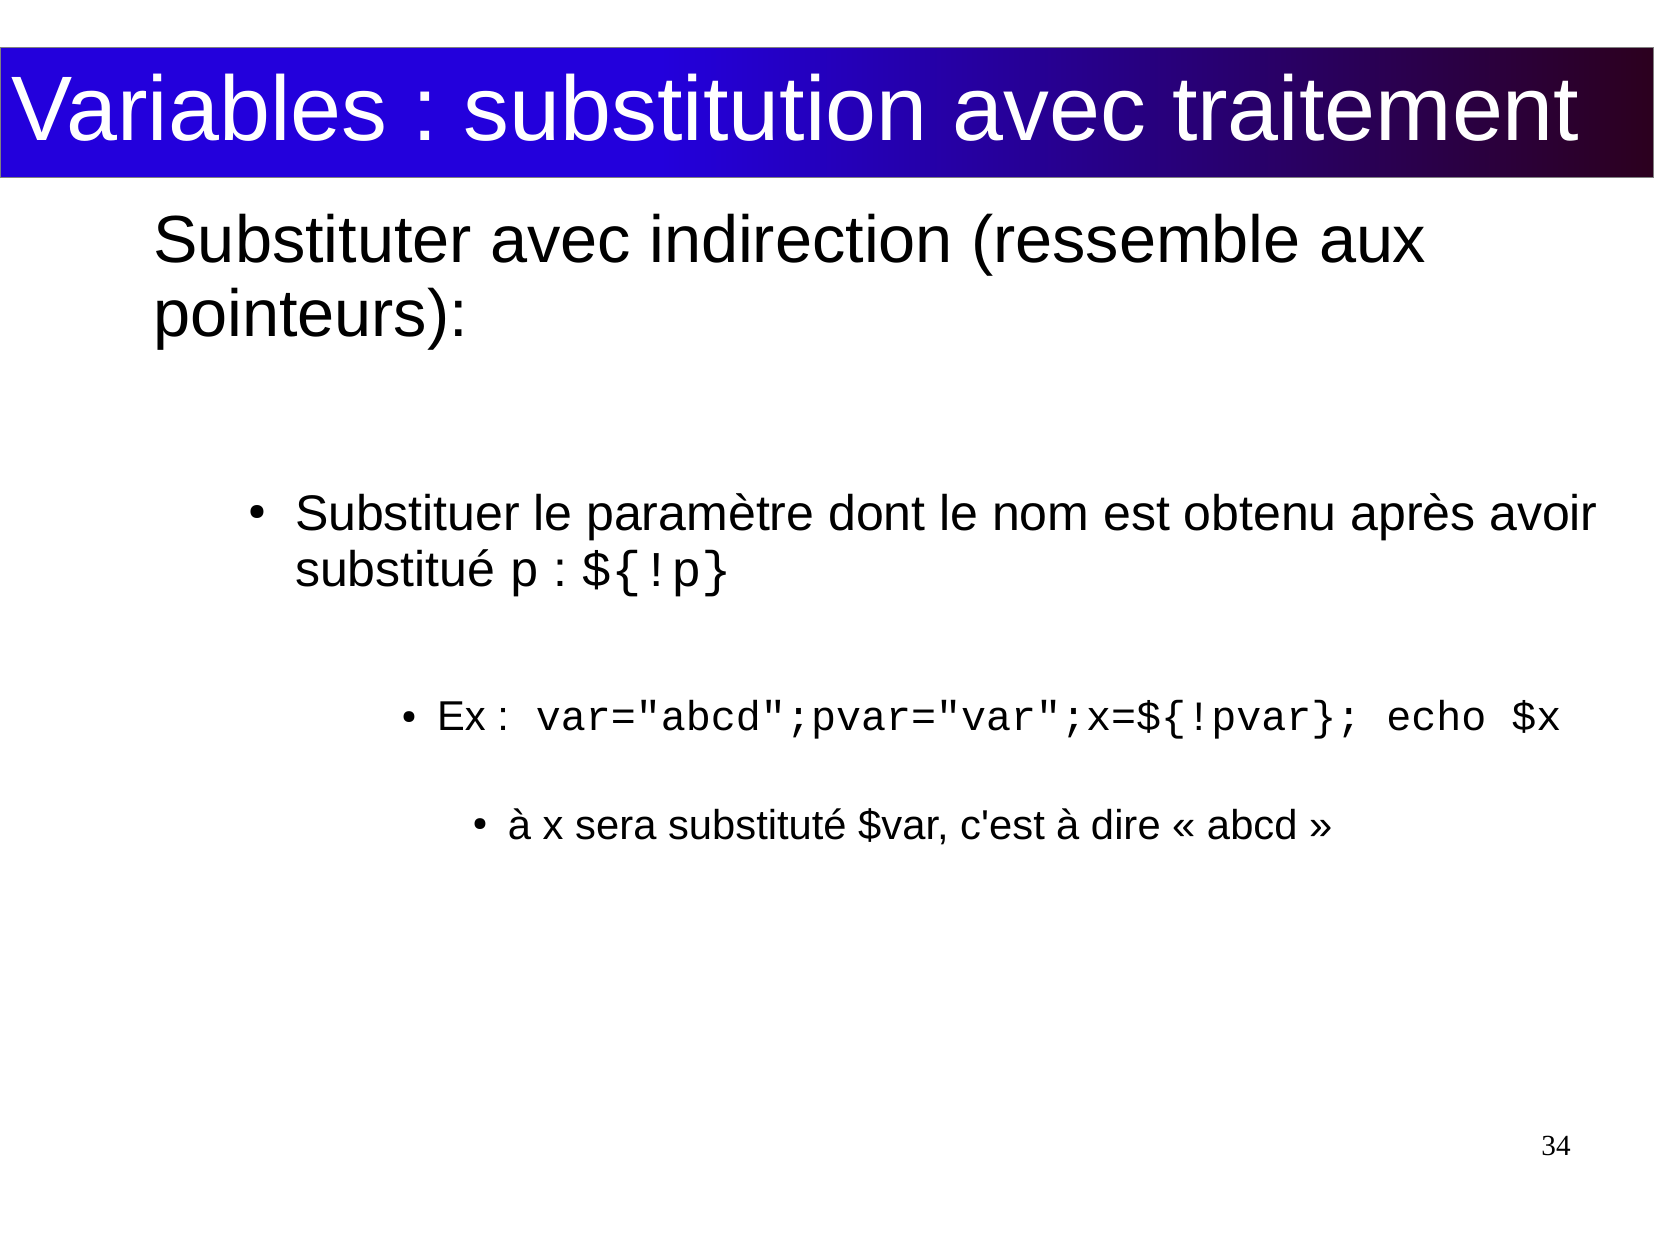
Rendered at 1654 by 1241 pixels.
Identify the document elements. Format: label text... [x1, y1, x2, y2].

list Substituter avec indirection (ressemble aux pointeurs): Substituer le paramètre dont le nom est obtenu après avoir substitué p : ${!p} Ex : var="abcd";pvar="var";x=${!pvar}; echo $x à x sera substituté $var, c'est à dire « abcd » [82, 201, 1607, 1211]
title Variables : substitution avec traitement [11, 5, 1642, 213]
